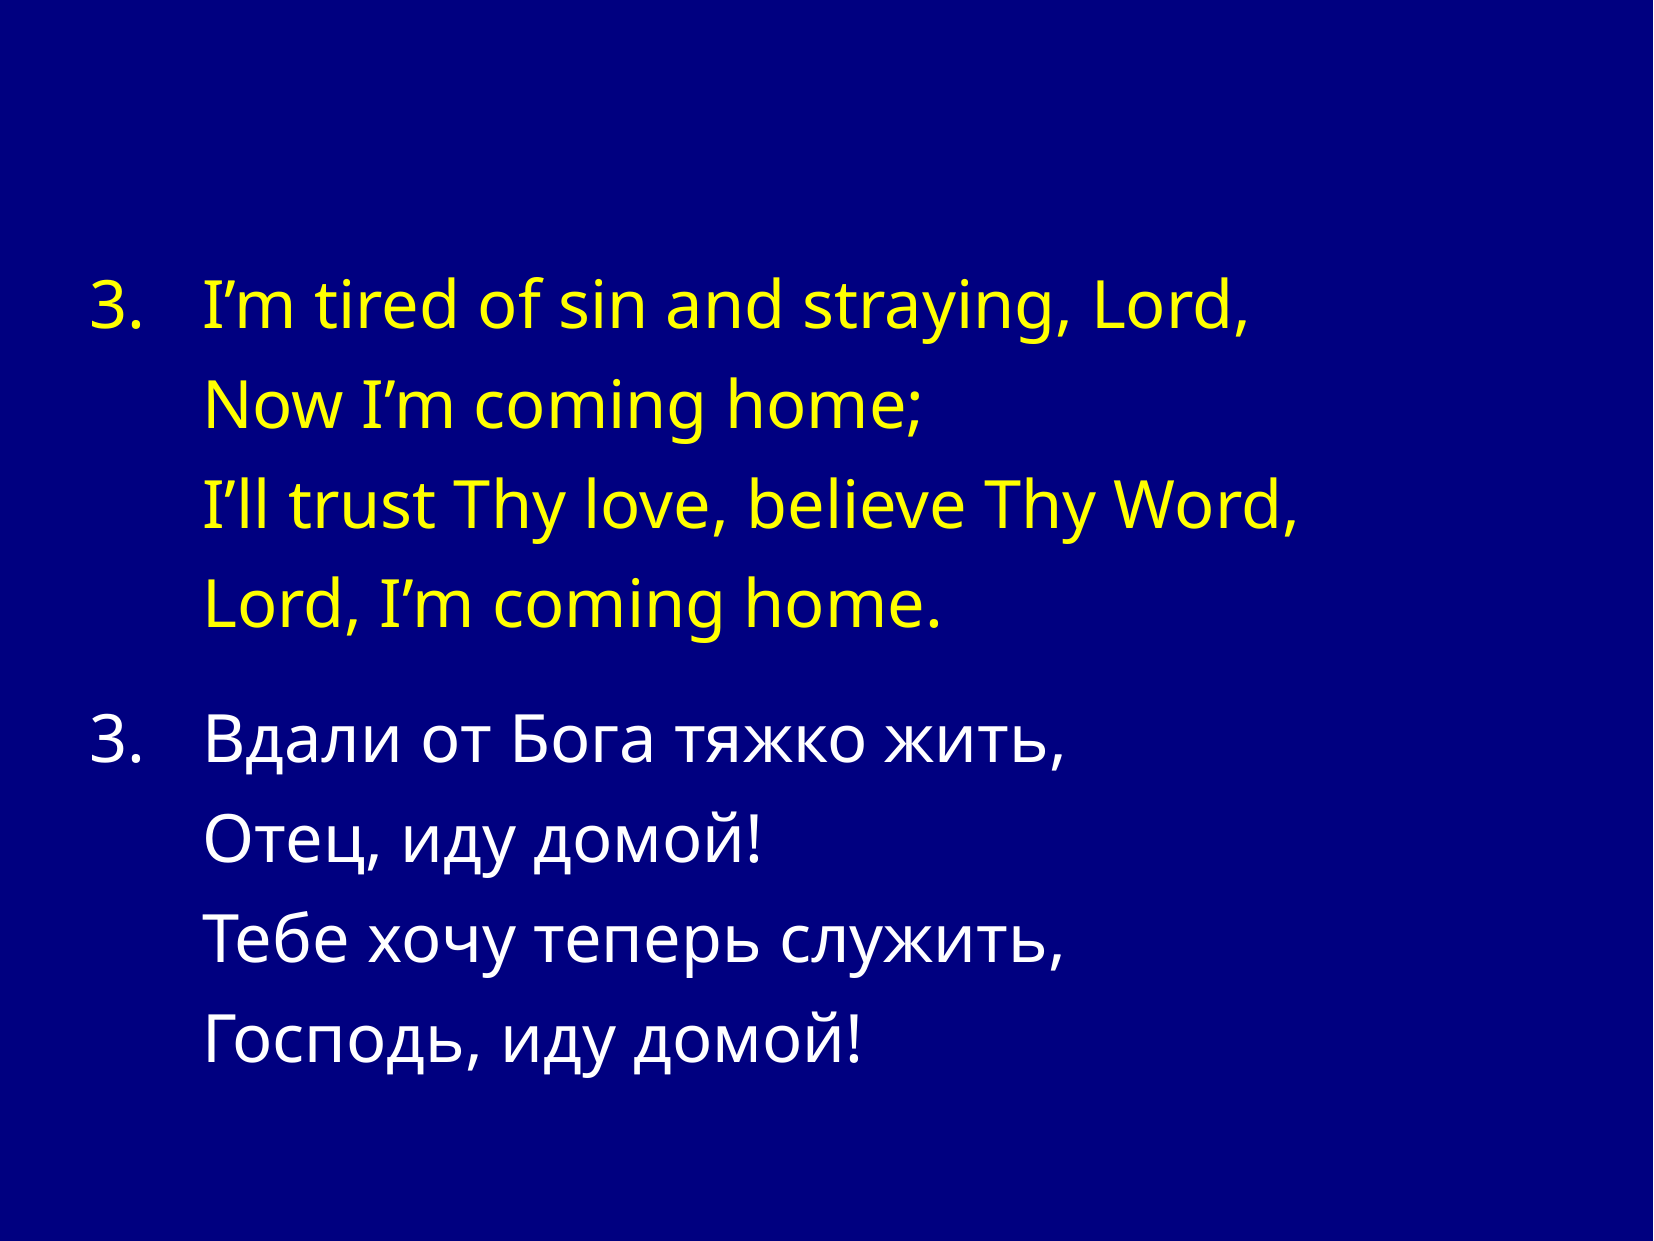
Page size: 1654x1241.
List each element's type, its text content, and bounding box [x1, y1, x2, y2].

text_box 3. I’m tired of sin and straying, Lord, Now I’m coming home; I’ll trust Thy love, believe Thy Word, Lord, I’m coming home. [75, 150, 1576, 638]
text_box 3. Вдали от Бога тяжко жить, Отец, иду домой! Тебе хочу теперь служить, Господь, иду домой! [75, 675, 1576, 1163]
